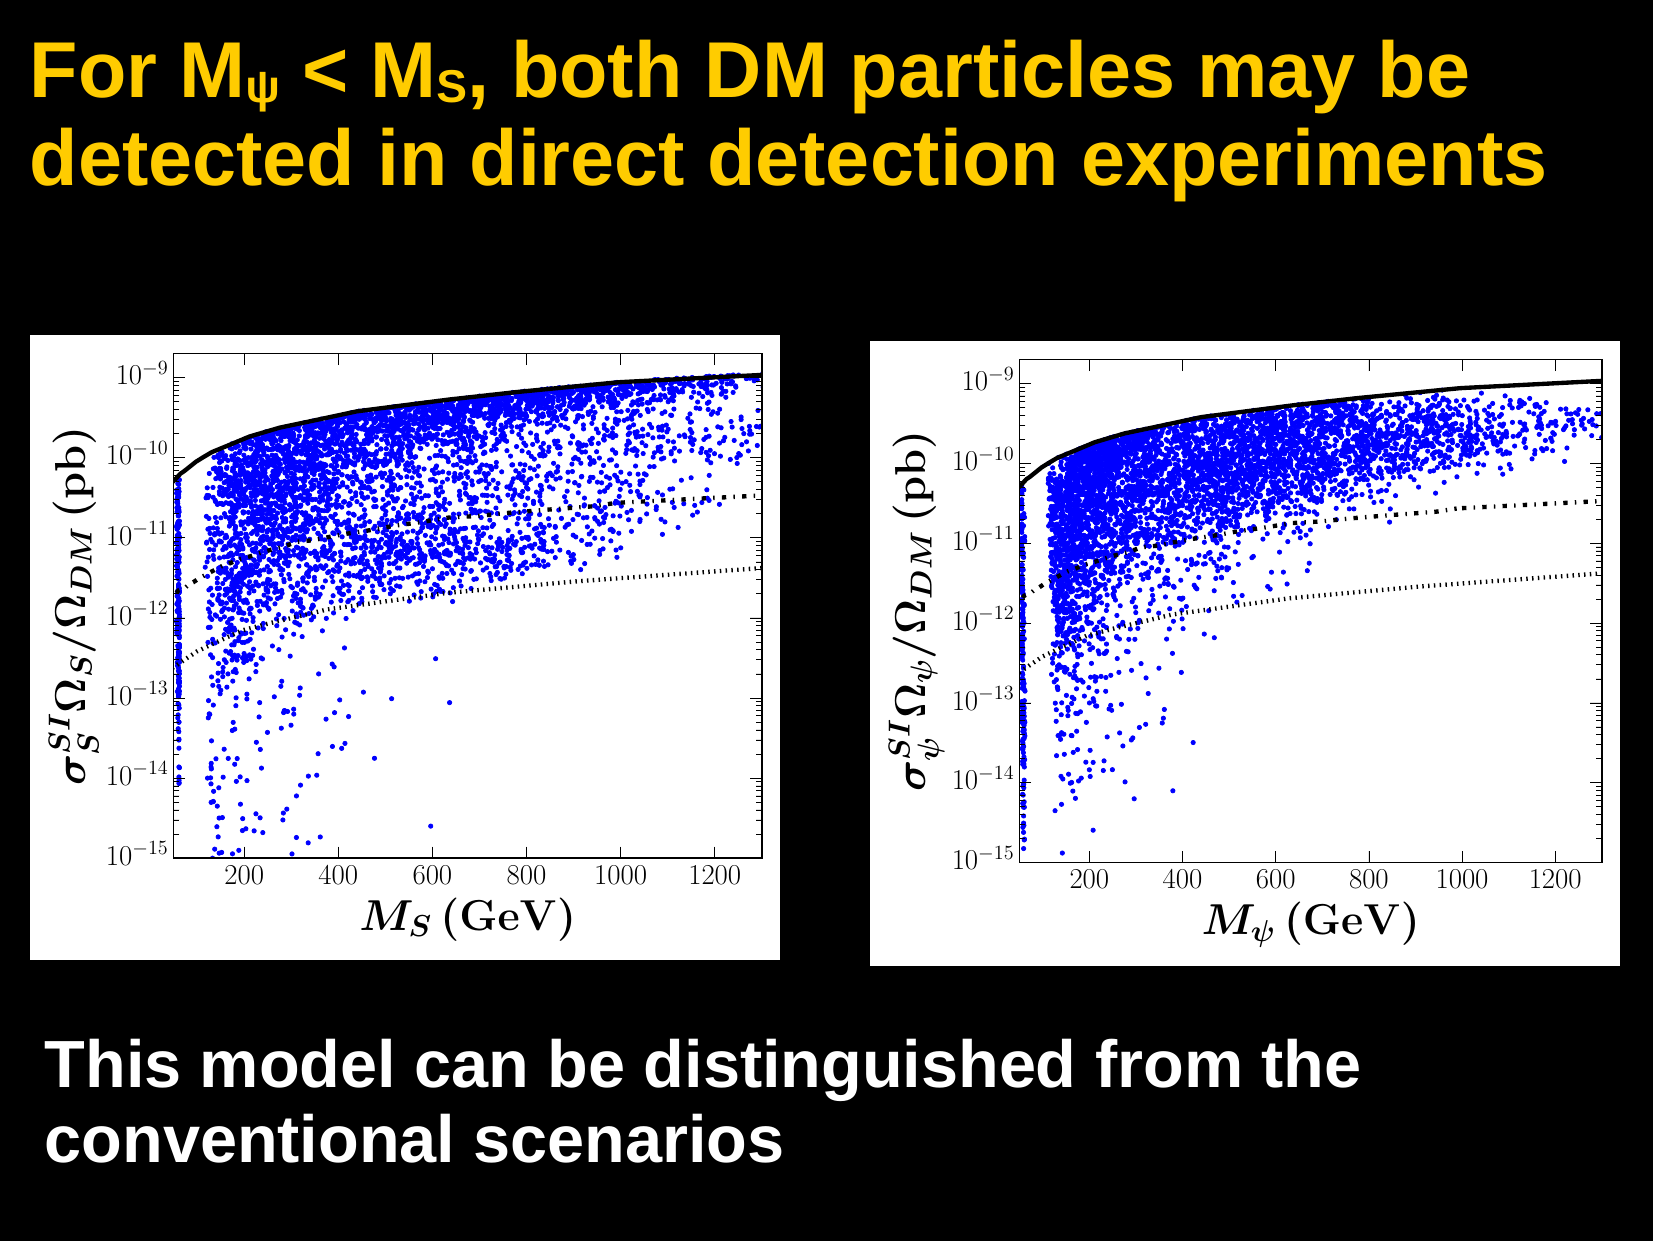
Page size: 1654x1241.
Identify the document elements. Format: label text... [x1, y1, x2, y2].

text_box For Mψ < MS, both DM particles may be detected in direct detection experiments [15, 18, 1653, 237]
picture [870, 340, 1621, 966]
text_box This model can be distinguished from the conventional scenarios [30, 1020, 1606, 1185]
picture [30, 334, 781, 961]
